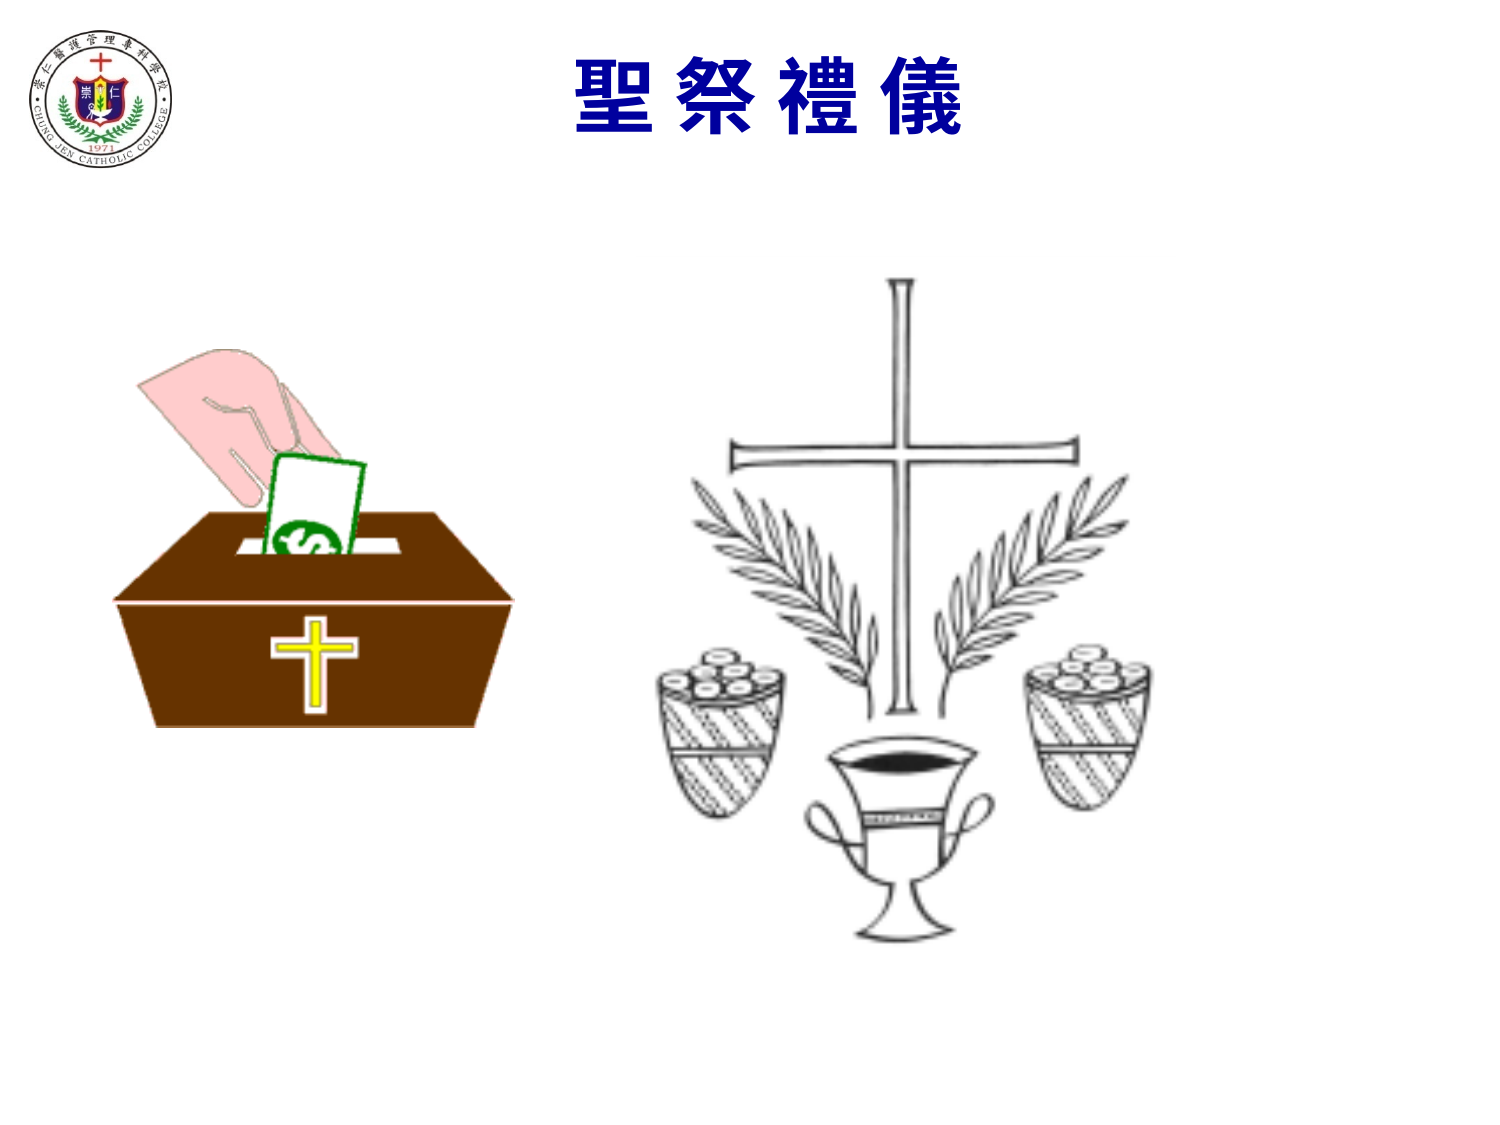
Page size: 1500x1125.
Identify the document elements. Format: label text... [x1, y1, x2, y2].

title 聖 祭 禮 儀 [112, 0, 1424, 188]
picture [112, 350, 515, 728]
picture [636, 255, 1176, 965]
